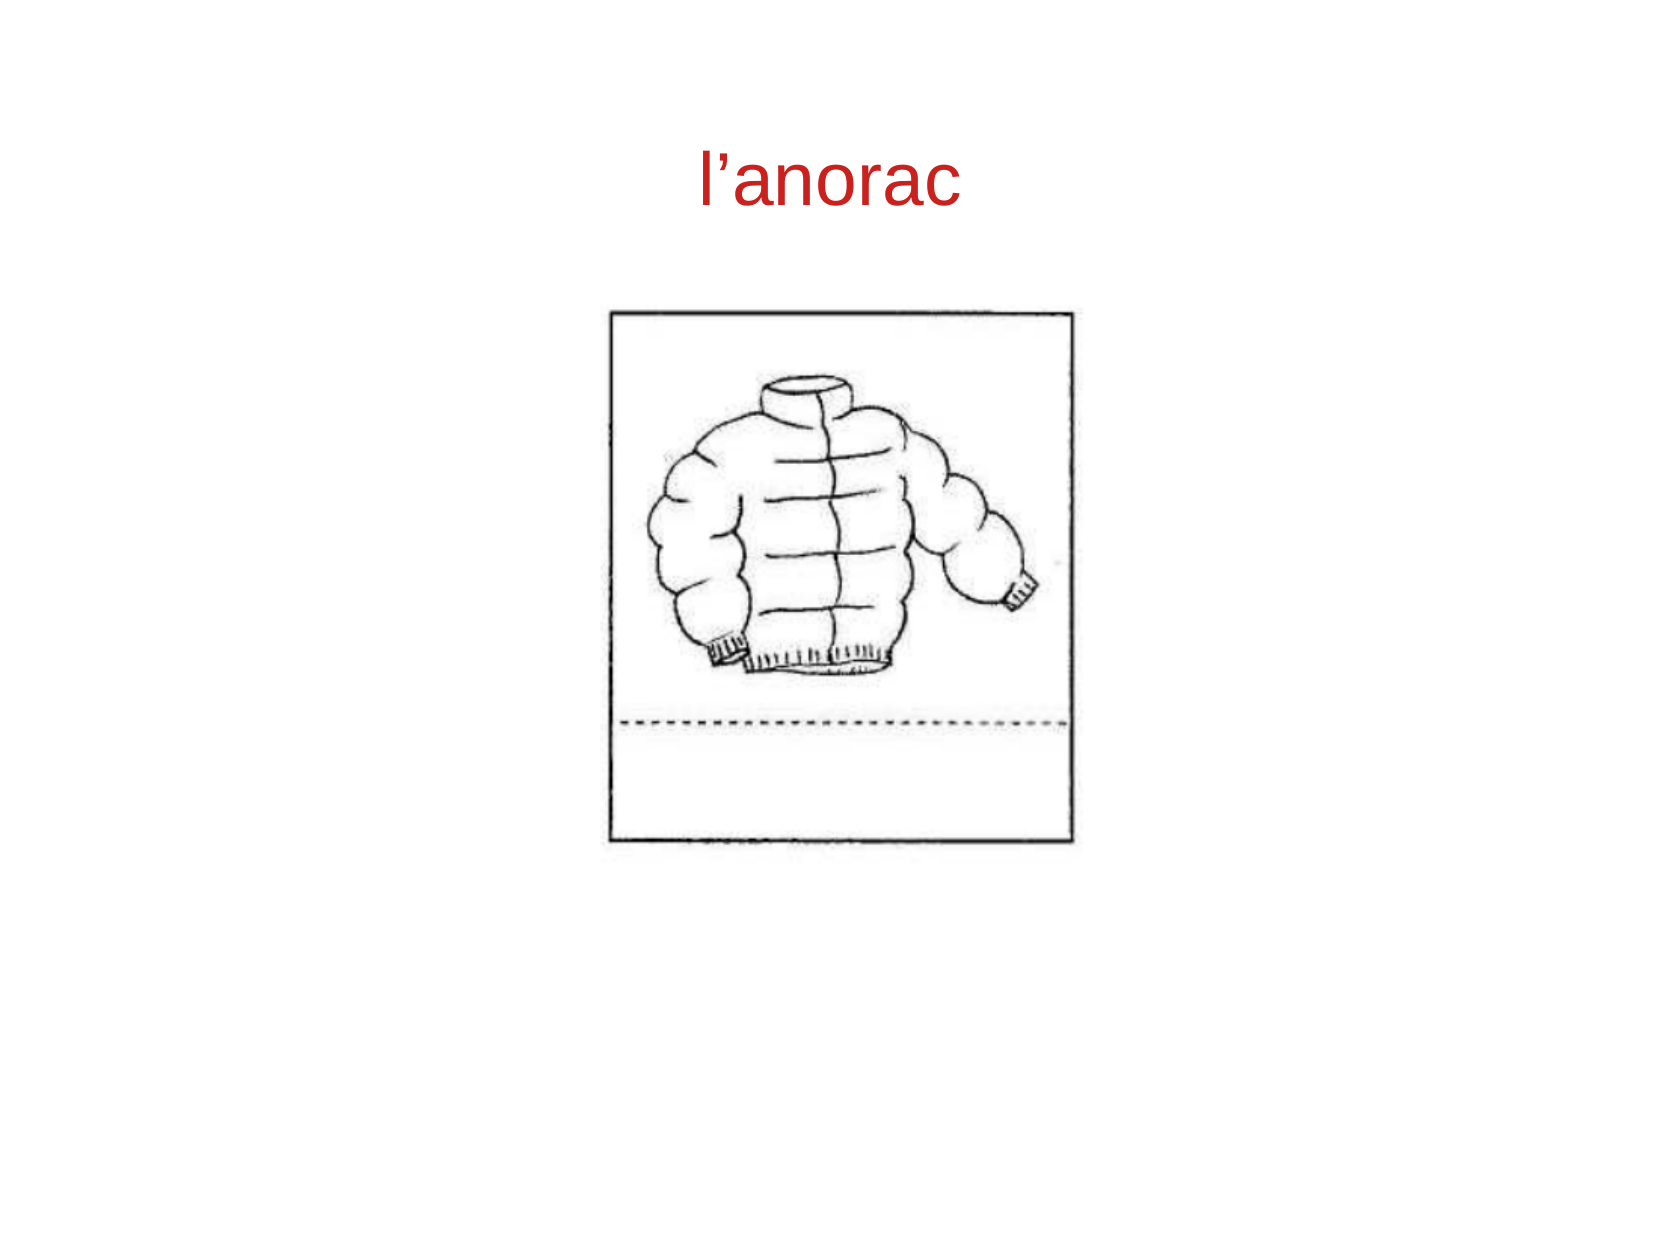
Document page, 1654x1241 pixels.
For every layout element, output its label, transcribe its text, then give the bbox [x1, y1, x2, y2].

text_box l’anorac [289, 94, 1371, 257]
picture [581, 291, 1094, 873]
